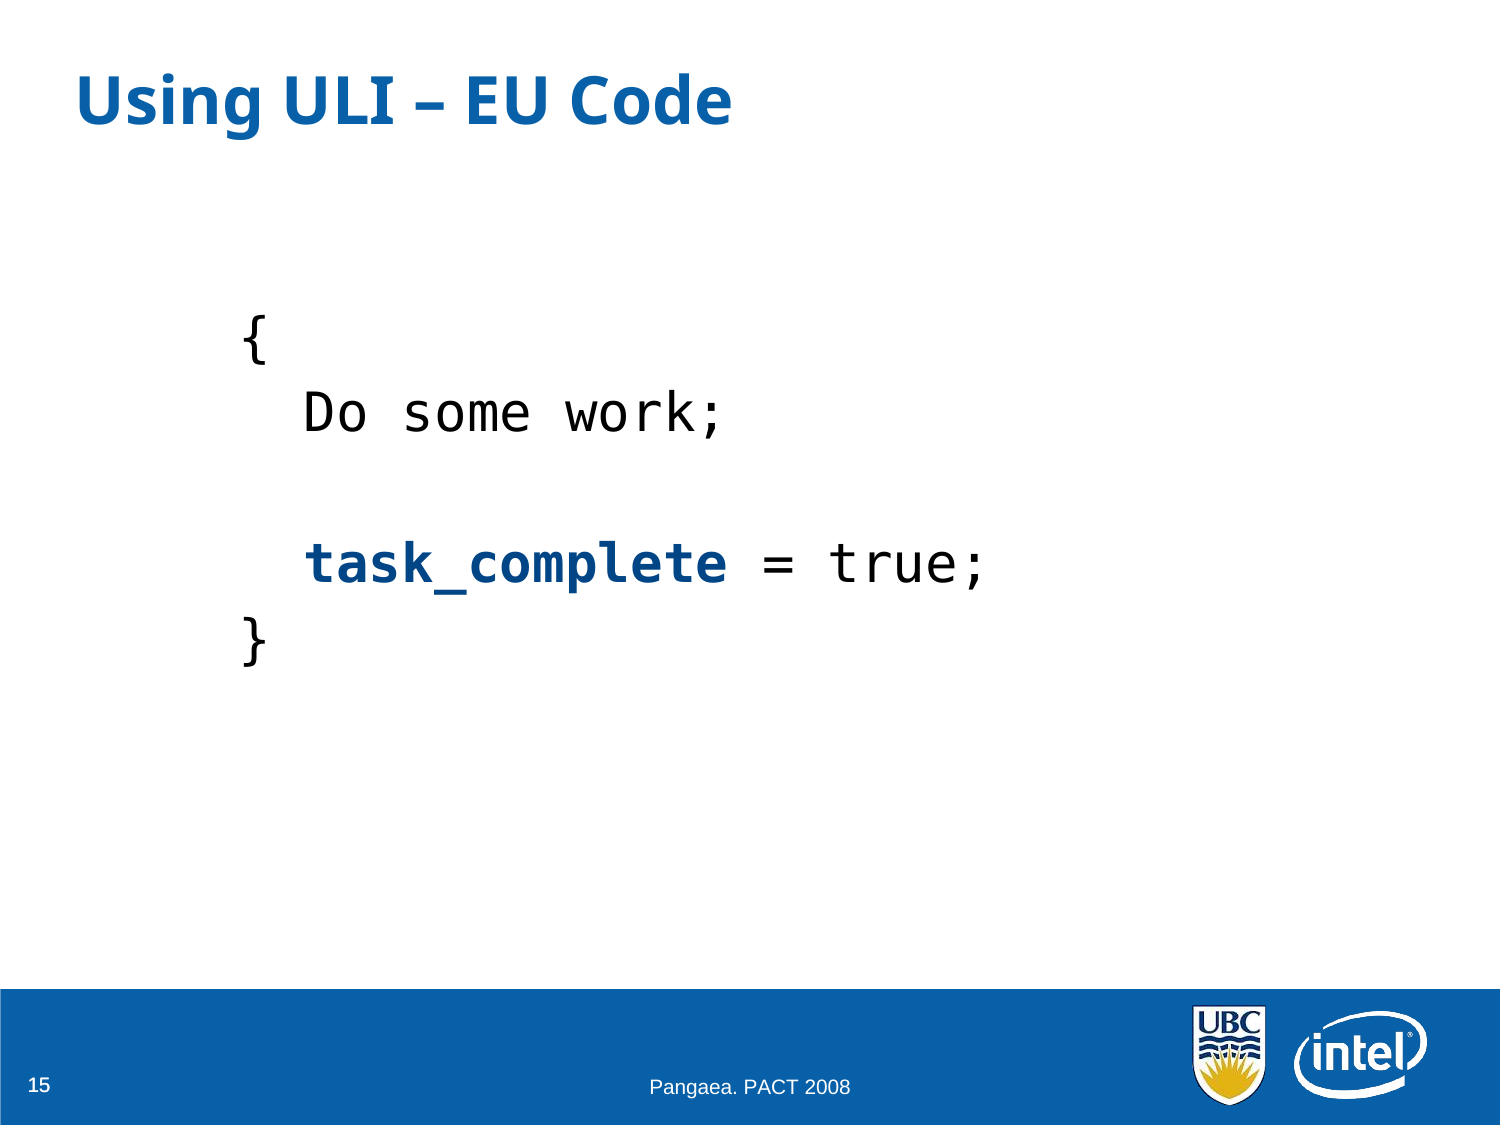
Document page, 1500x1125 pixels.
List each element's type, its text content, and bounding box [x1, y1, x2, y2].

picture [1294, 1011, 1427, 1099]
title Using ULI – EU Code [74, 25, 1427, 172]
list { Do some work; task_complete = true; } [238, 306, 1392, 1015]
picture [1192, 1015, 1266, 1106]
